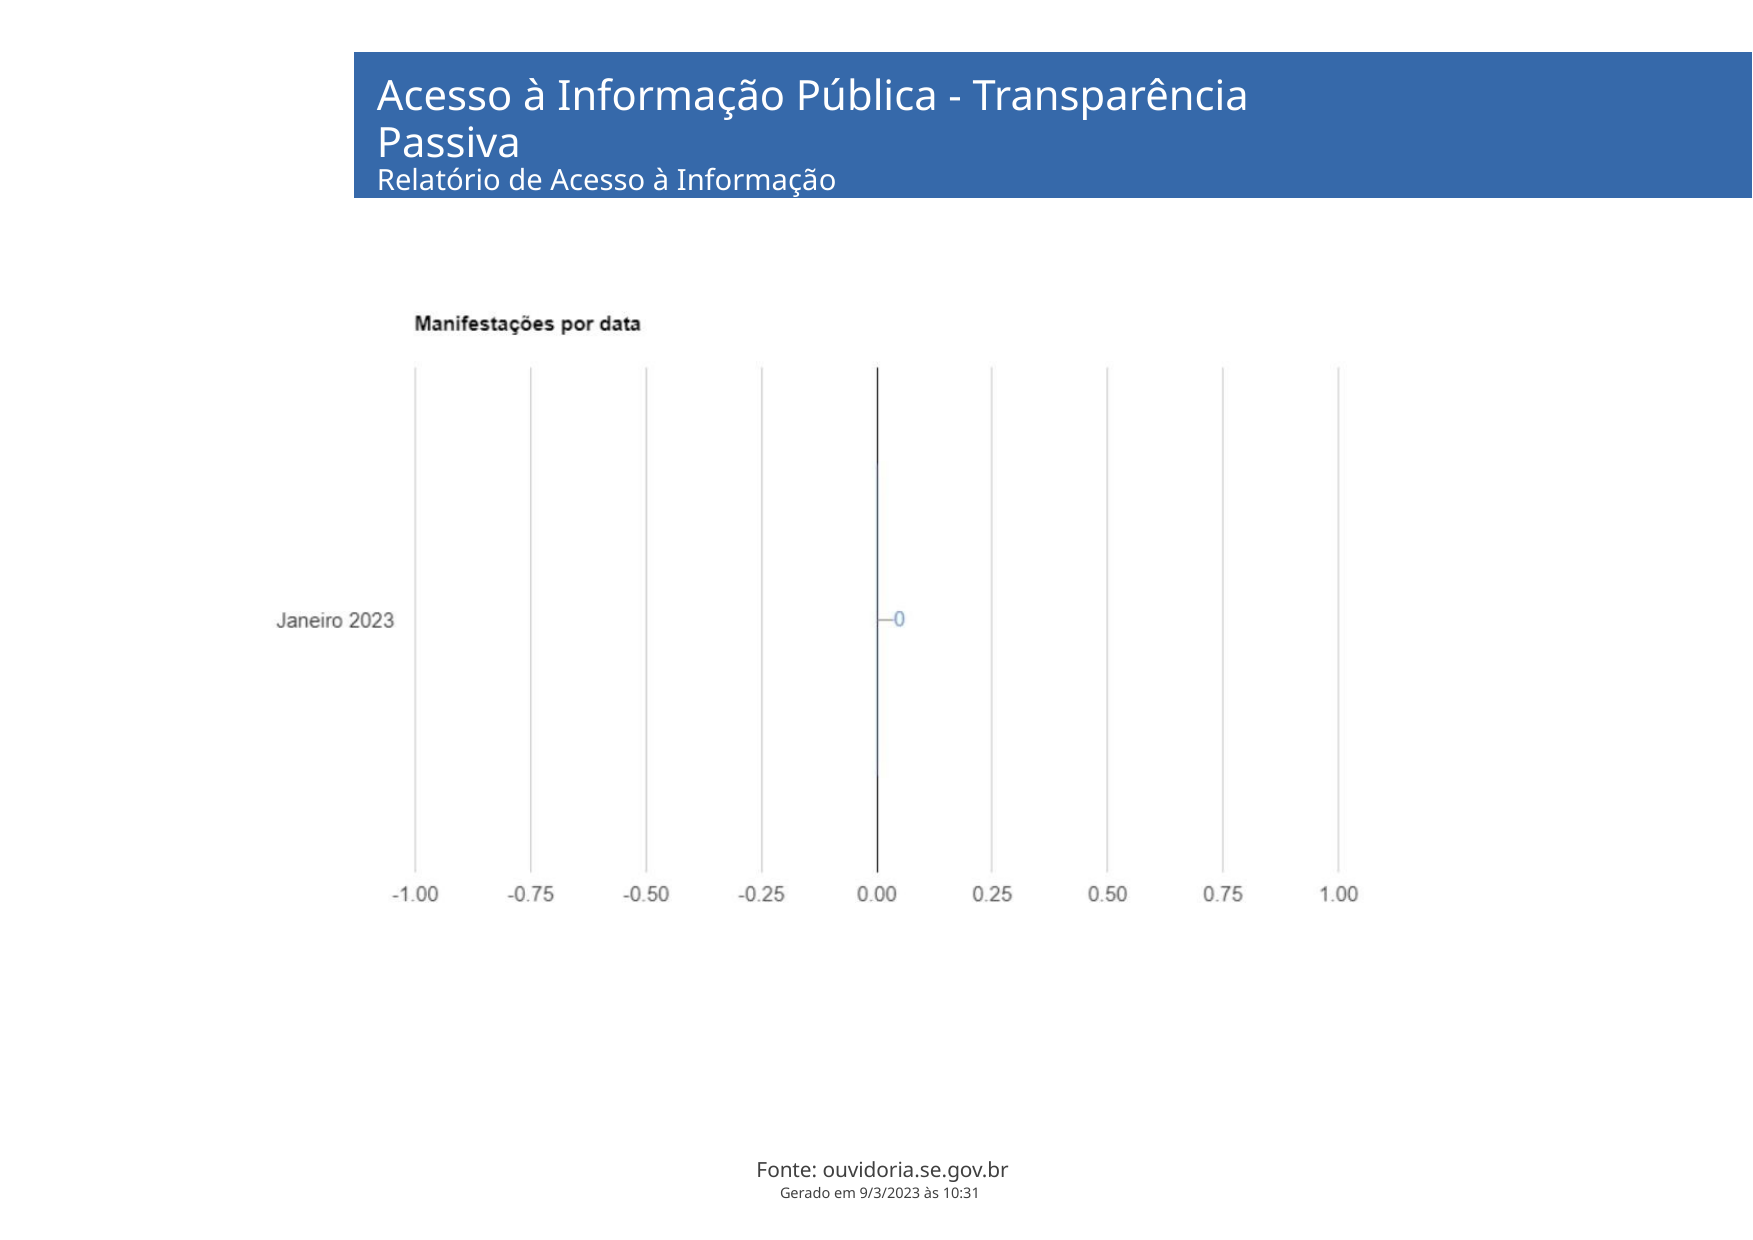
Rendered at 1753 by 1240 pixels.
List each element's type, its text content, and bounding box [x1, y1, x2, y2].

text_box [354, 52, 1752, 198]
text_box Gerado em 9/3/2023 às 10:31 [780, 1184, 999, 1202]
text_box Acesso à Informação Pública - Transparência Passiva Relatório de Acesso à Informação SETURJaneiro a Janeiro de 2023 [376, 72, 1403, 228]
text_box [155, 211, 1599, 1028]
text_box Fonte: ouvidoria.se.gov.br [756, 1158, 1023, 1182]
